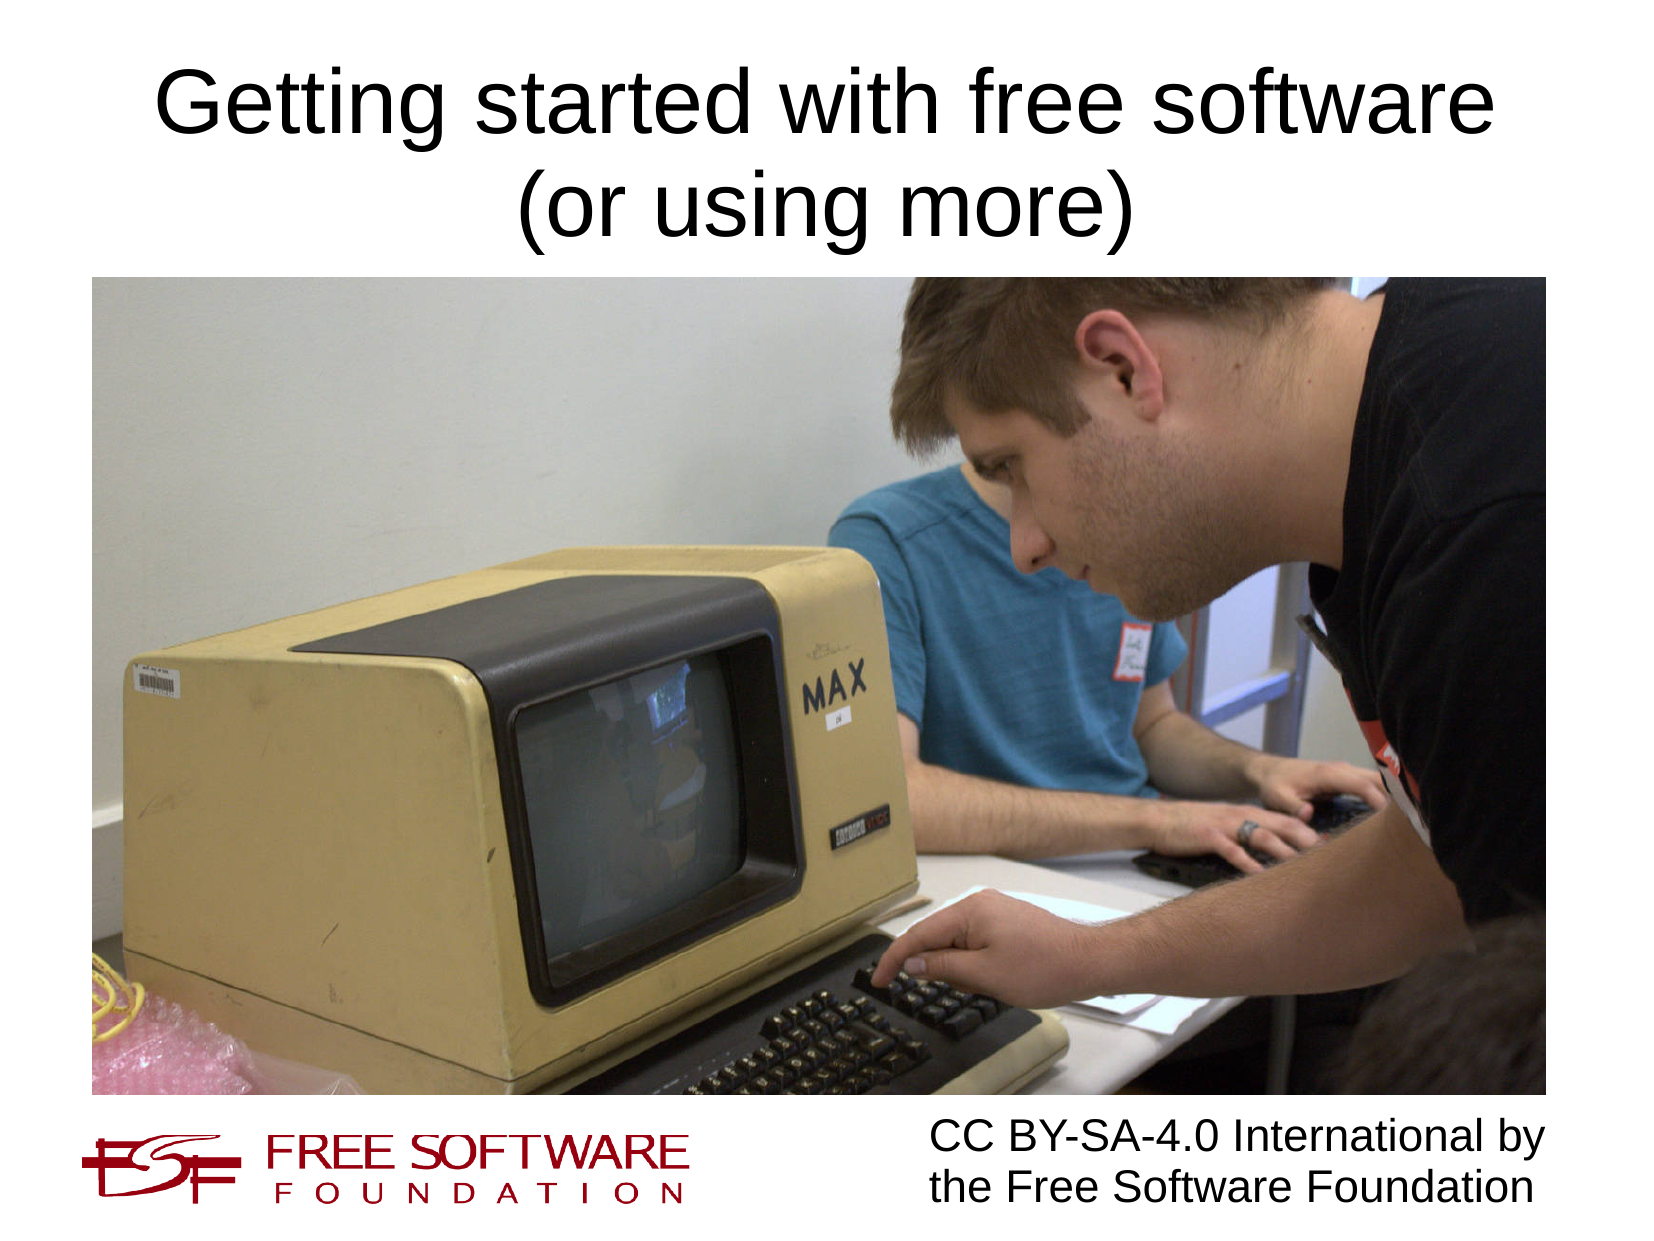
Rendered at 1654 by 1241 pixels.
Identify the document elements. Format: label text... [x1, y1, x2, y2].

title Getting started with free software (or using more) [82, 49, 1571, 257]
list CC BY-SA-4.0 International by the Free Software Foundation [929, 1110, 1653, 1220]
picture [92, 277, 1546, 1096]
picture [82, 1135, 841, 1224]
